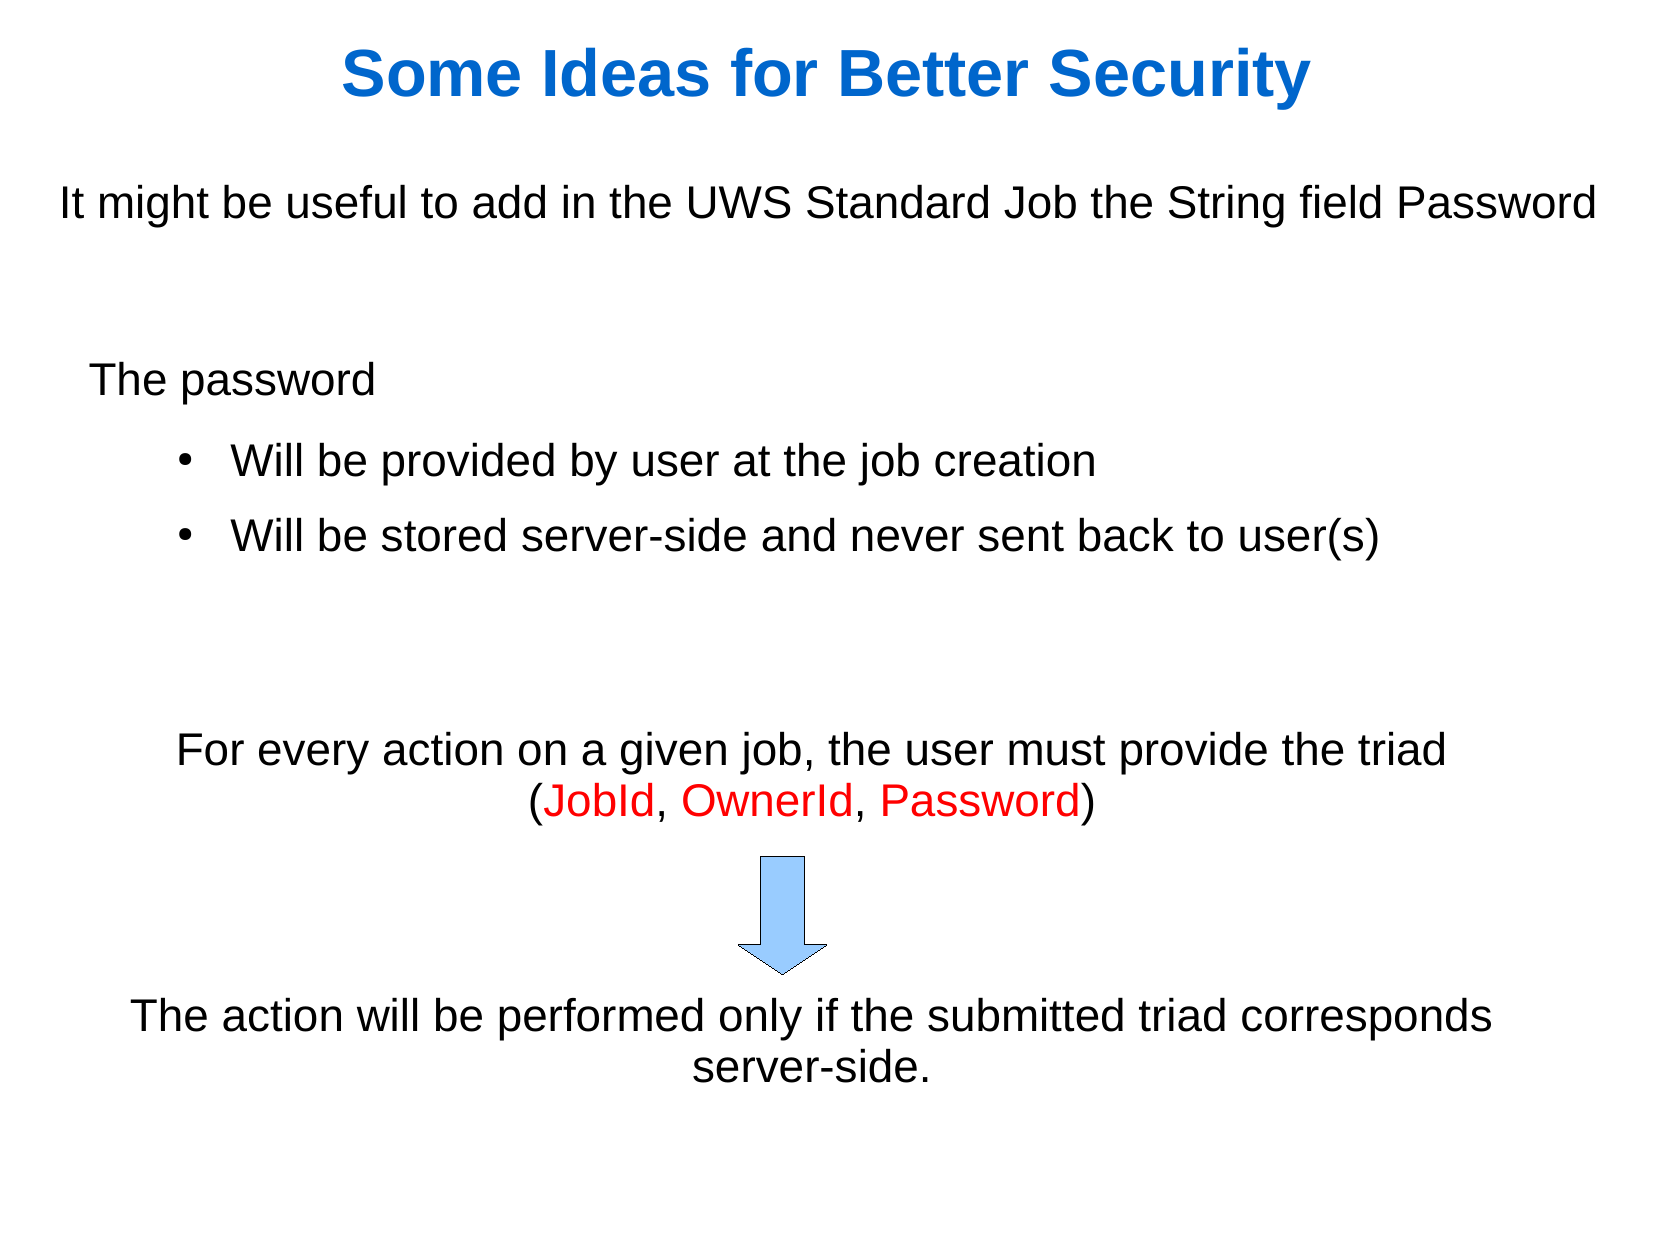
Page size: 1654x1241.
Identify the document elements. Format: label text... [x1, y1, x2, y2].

list For every action on a given job, the user must provide the triad (JobId, OwnerId, Password) [118, 724, 1506, 827]
text_box [738, 856, 827, 975]
list The password Will be provided by user at the job creation Will be stored server-side and never sent back to user(s) [88, 354, 1654, 562]
title Some Ideas for Better Security [88, 0, 1565, 148]
list It might be useful to add in the UWS Standard Job the String field Password [59, 177, 1625, 266]
list The action will be performed only if the submitted triad corresponds server-side. [118, 989, 1506, 1093]
